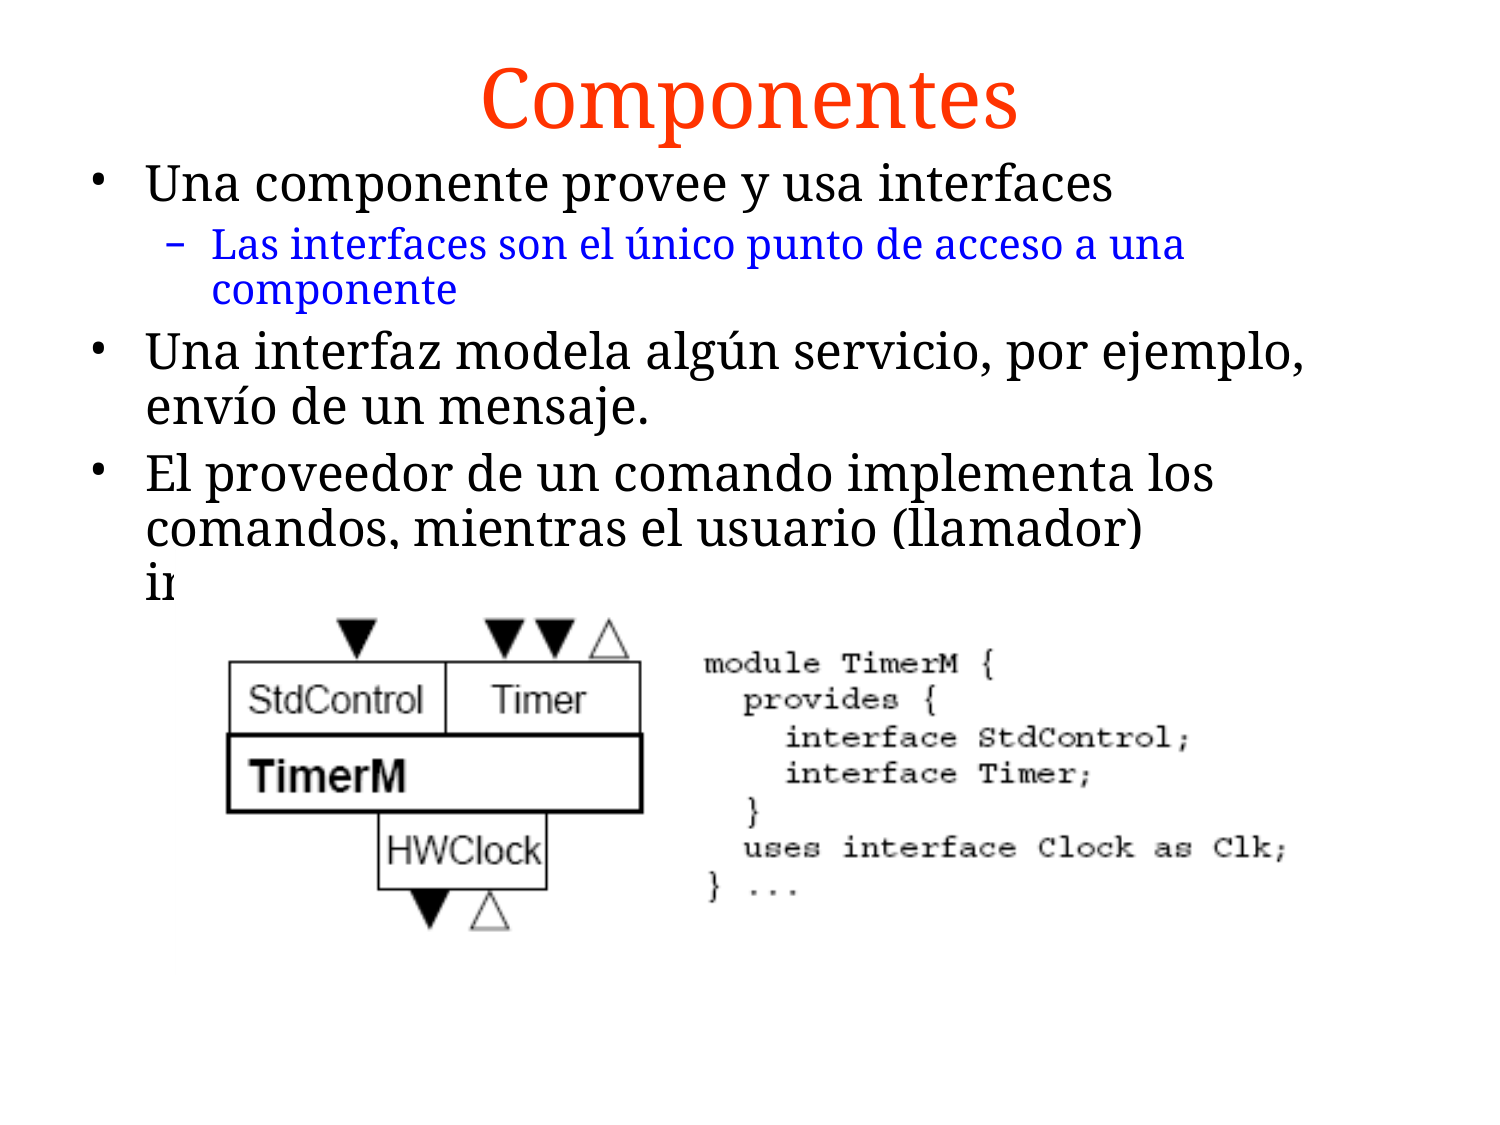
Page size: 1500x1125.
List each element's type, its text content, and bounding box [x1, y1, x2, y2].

picture [174, 549, 1326, 975]
title Componentes [74, 34, 1425, 149]
list Una componente provee y usa interfaces Las interfaces son el único punto de acceso a una componente Una interfaz modela algún servicio, por ejemplo, envío de un mensaje. El proveedor de un comando implementa los comandos, mientras el usuario (llamador) implementa los eventos. [74, 149, 1425, 1021]
